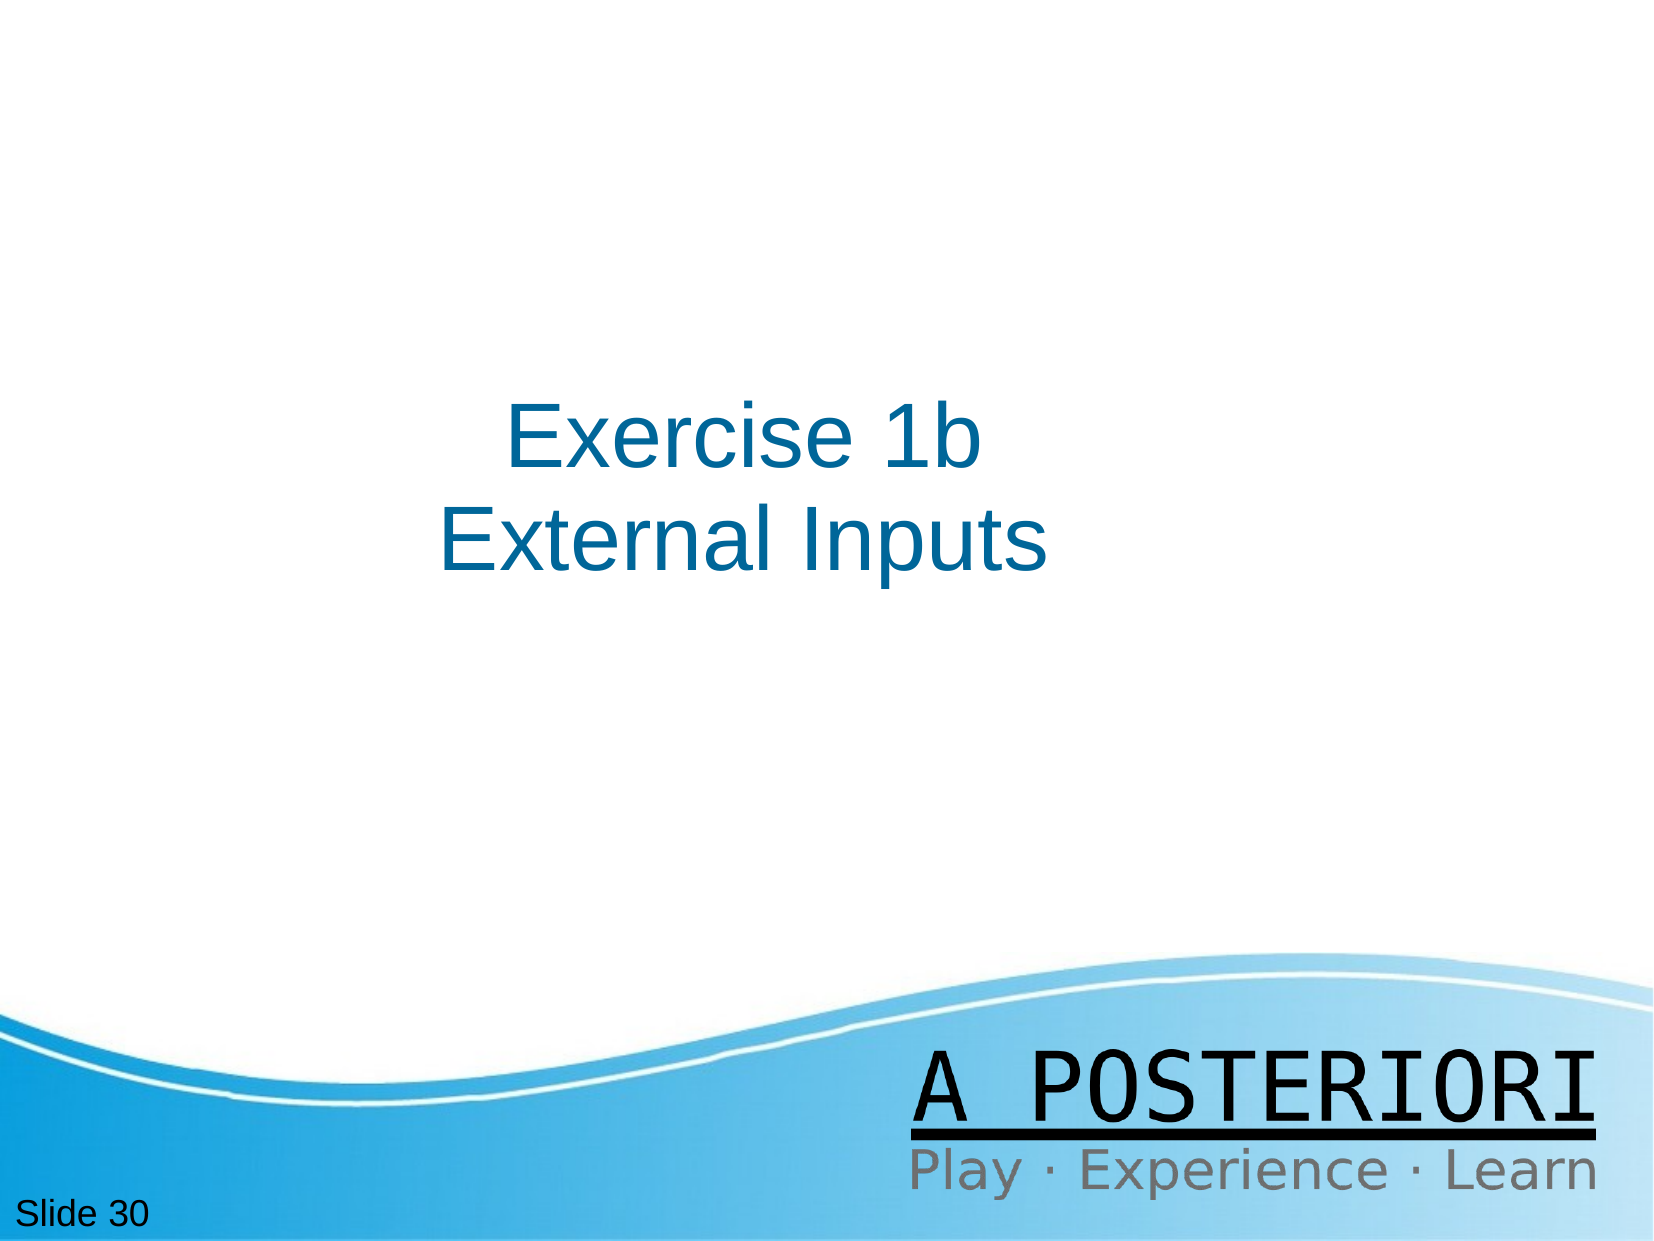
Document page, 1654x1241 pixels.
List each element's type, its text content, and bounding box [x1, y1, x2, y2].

title Exercise 1b External Inputs [0, 384, 1489, 592]
picture [0, 952, 1654, 1241]
